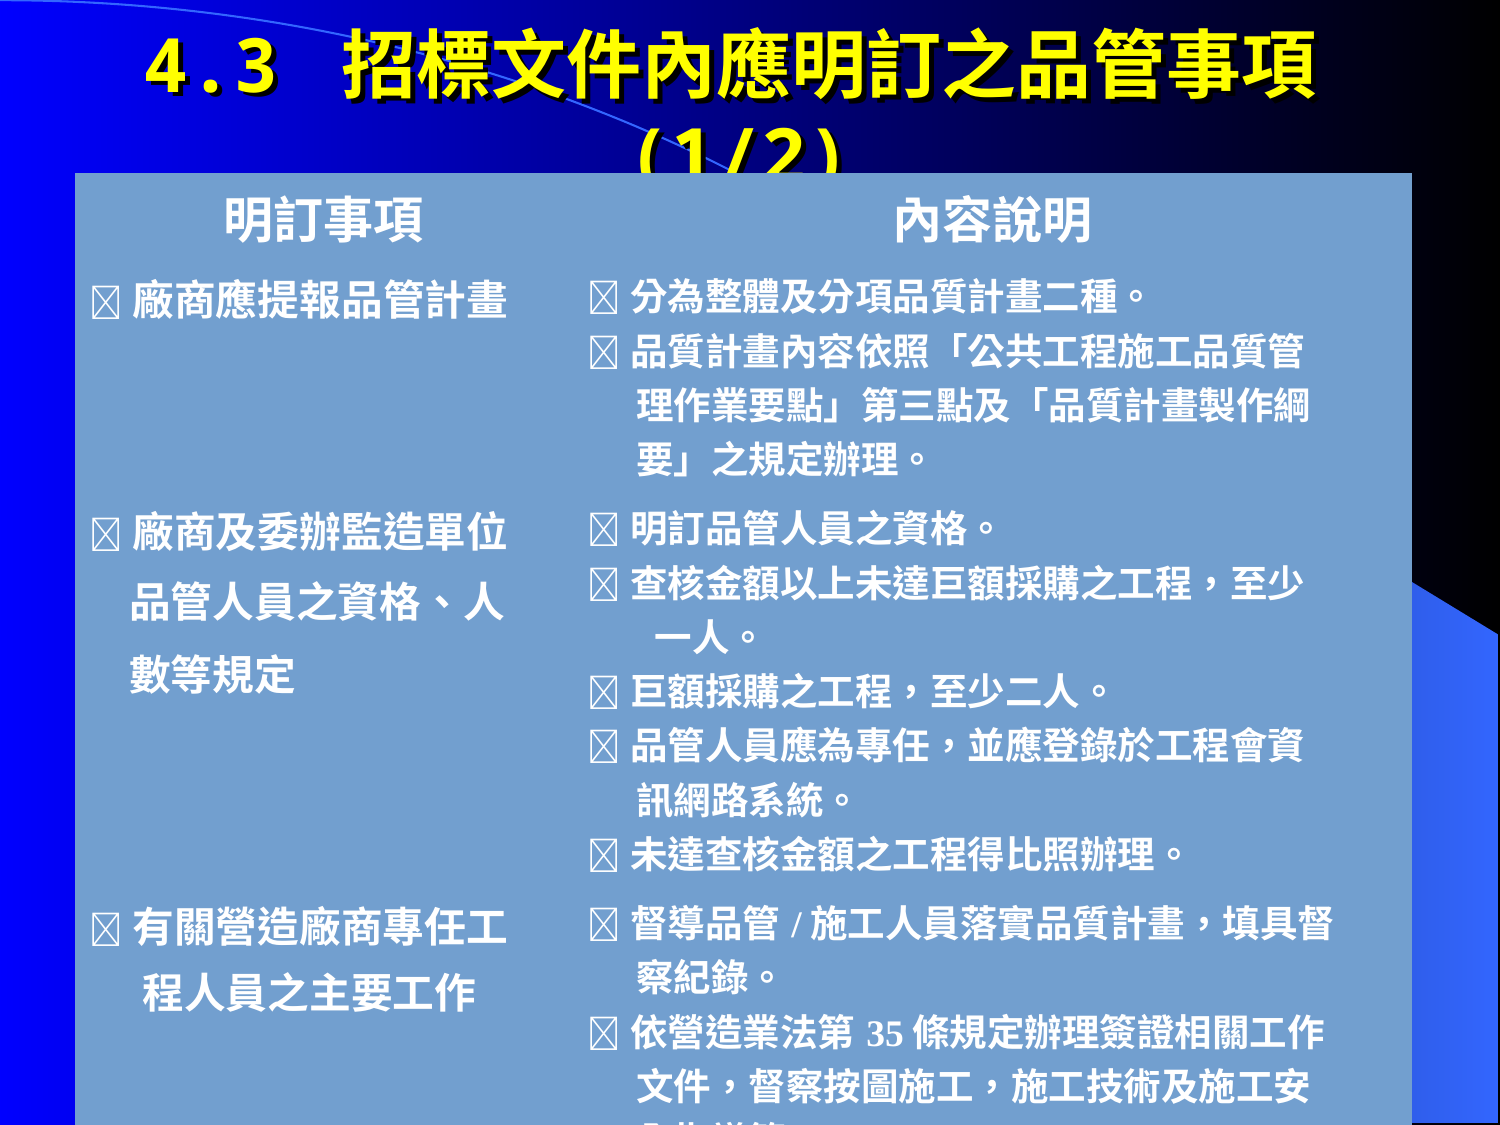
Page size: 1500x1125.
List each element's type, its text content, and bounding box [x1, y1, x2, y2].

table_cell 督導品管/施工人員落實品質計畫，填具督 察紀錄。 依營造業法第35條規定辦理簽證相關工作 文件，督察按圖施工，施工技術及施工安 全指導等。 施工中發現顯有立即危險之虞，應即時為 必要之措施的情形。 [573, 887, 1412, 1125]
table_cell 有關營造廠商專任工 程人員之主要工作 [75, 887, 573, 1125]
table_cell 廠商應提報品管計畫 [75, 260, 573, 492]
table_cell 廠商及委辦監造單位 品管人員之資格、人 數等規定 [75, 492, 573, 887]
table_cell 明訂品管人員之資格。 查核金額以上未達巨額採購之工程，至少 一人。 巨額採購之工程，至少二人。 品管人員應為專任，並應登錄於工程會資 訊網路系統。 未達查核金額之工程得比照辦理。 [573, 492, 1412, 887]
table_header 內容說明 [573, 173, 1412, 260]
table_header 明訂事項 [75, 173, 573, 260]
table_cell 分為整體及分項品質計畫二種。 品質計畫內容依照「公共工程施工品質管 理作業要點」第三點及「品質計畫製作綱 要」之規定辦理。 [573, 260, 1412, 492]
title 4.3 招標文件內應明訂之品管事項(1/2) [45, 10, 1434, 198]
